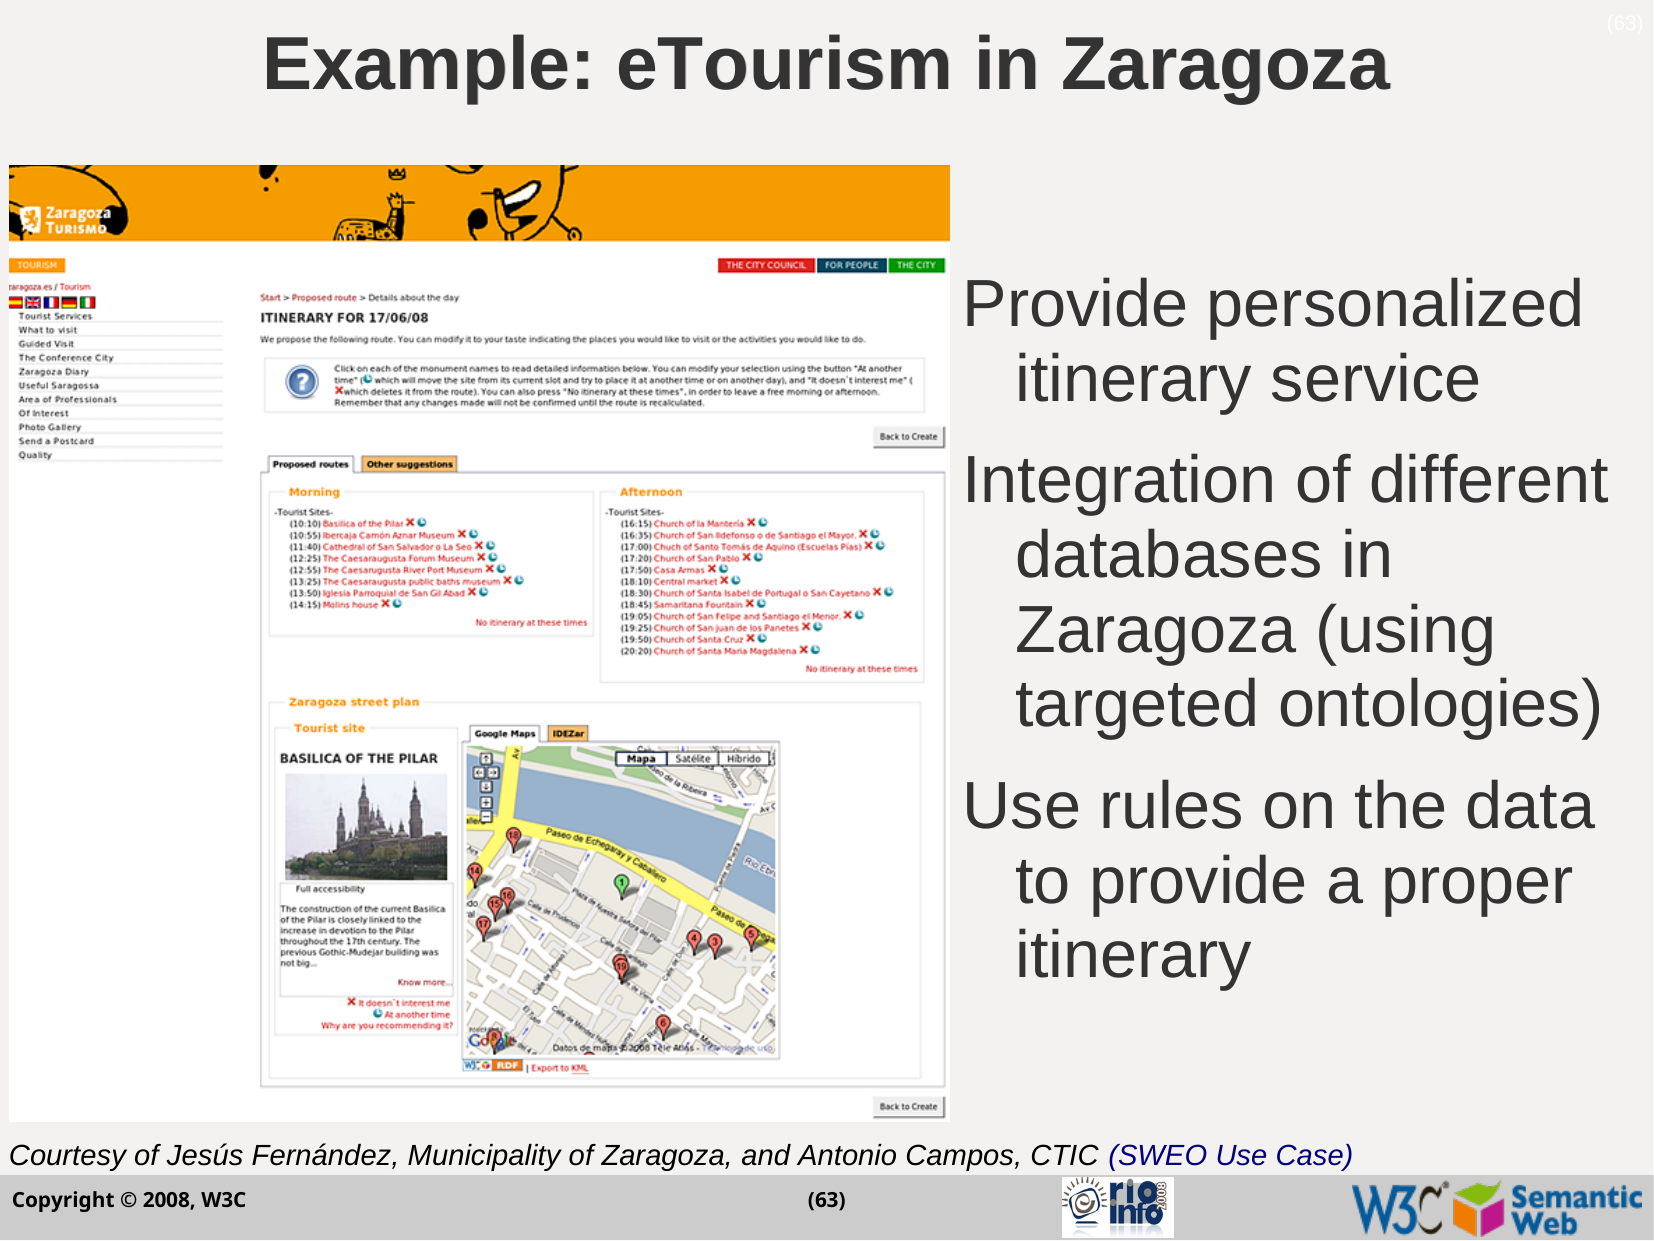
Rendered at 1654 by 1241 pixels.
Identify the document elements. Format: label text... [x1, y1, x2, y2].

text_box Courtesy of Jesús Fernández, Municipality of Zaragoza, and Antonio Campos, CTIC (SWEO Use Case) [0, 1133, 1368, 1182]
picture [1062, 1182, 1174, 1238]
picture [1352, 1178, 1642, 1237]
list Provide personalized itinerary service Integration of different databases in Zaragoza (using targeted ontologies) Use rules on the data to provide a proper itinerary [950, 265, 1642, 999]
picture [9, 165, 950, 1123]
title Example: eTourism in Zaragoza [29, 0, 1625, 124]
